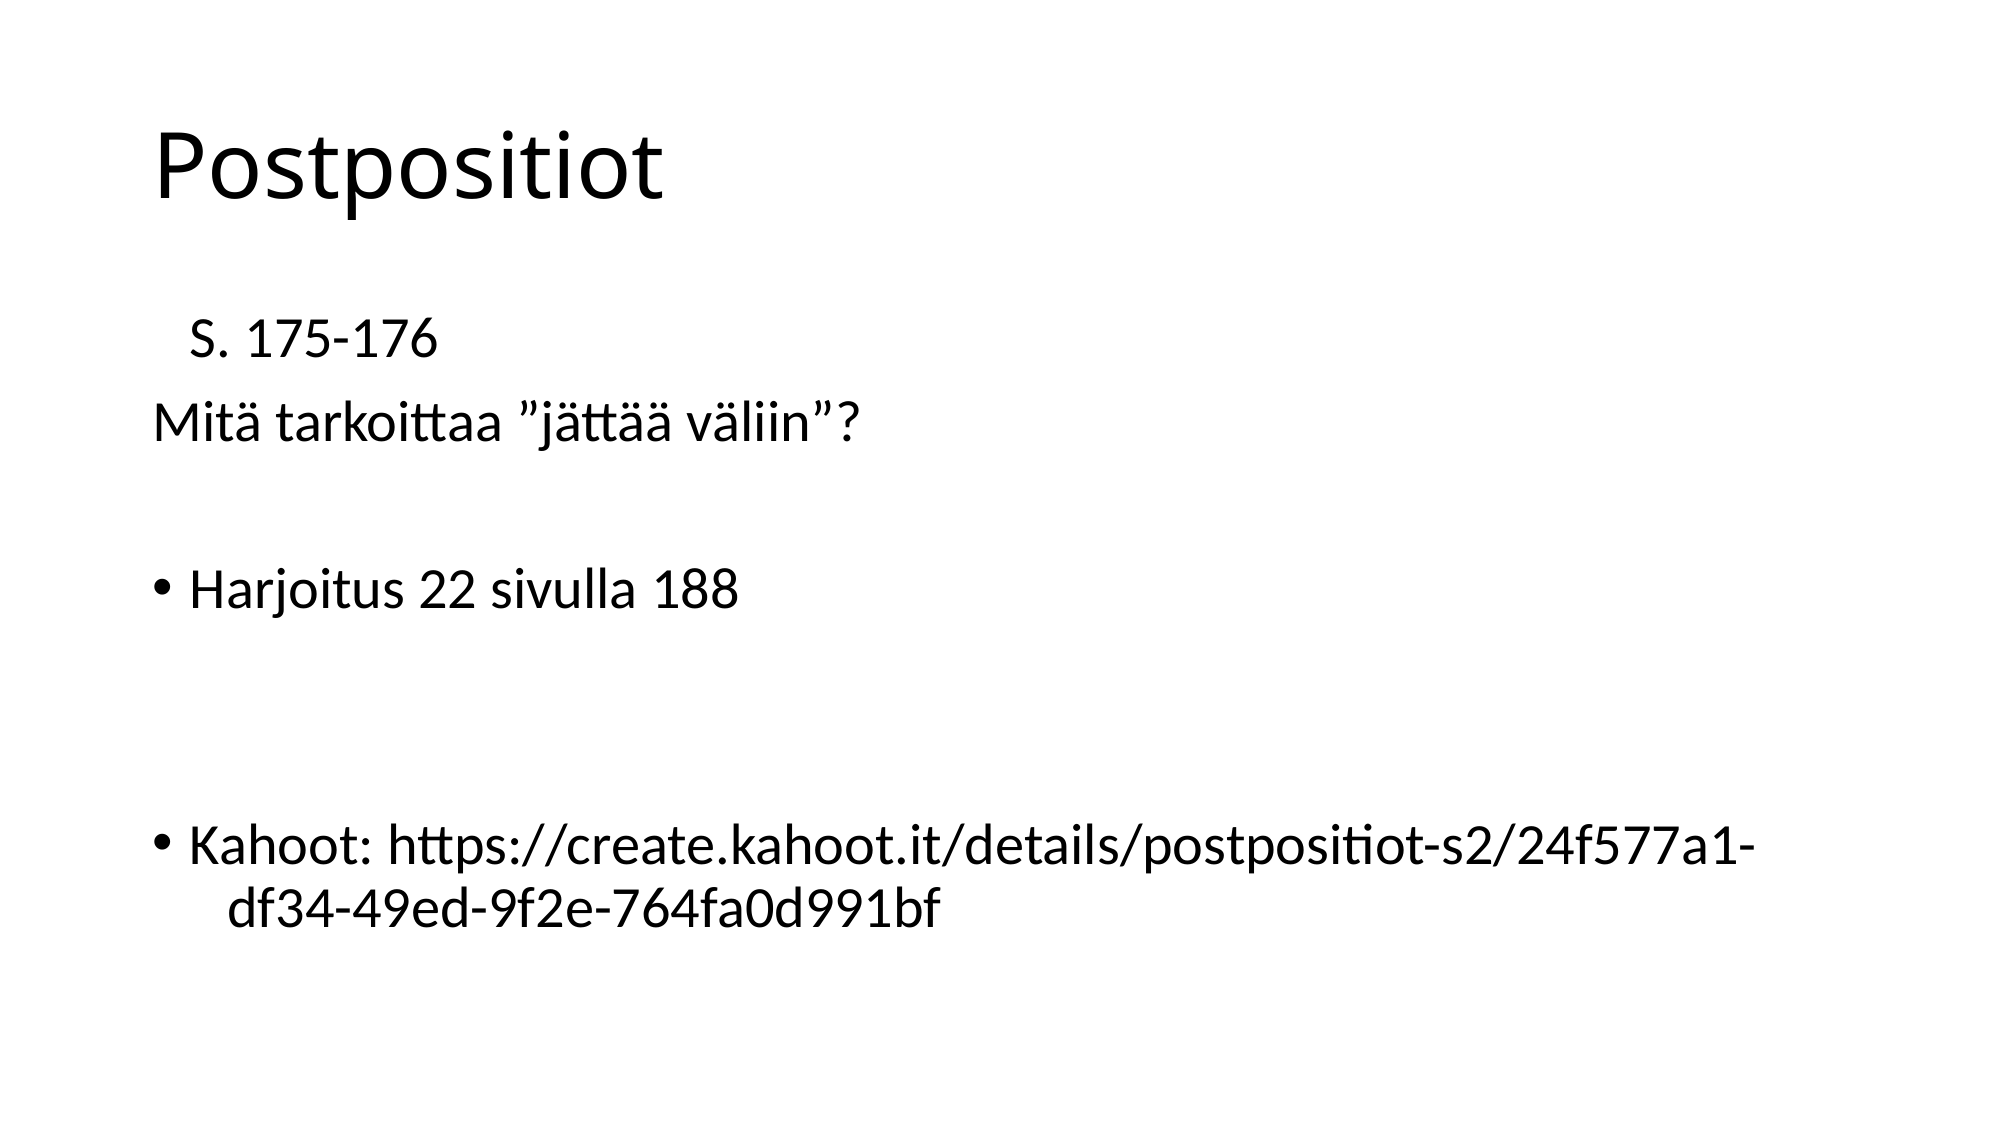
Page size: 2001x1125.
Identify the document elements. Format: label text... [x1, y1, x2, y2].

title Postpositiot [137, 59, 1863, 278]
list S. 175-176 Mitä tarkoittaa ”jättää väliin”? Harjoitus 22 sivulla 188 Kahoot: https://create.kahoot.it/details/postpositiot-s2/24f577a1-df34-49ed-9f2e-764fa0d991bf [137, 299, 1863, 1014]
